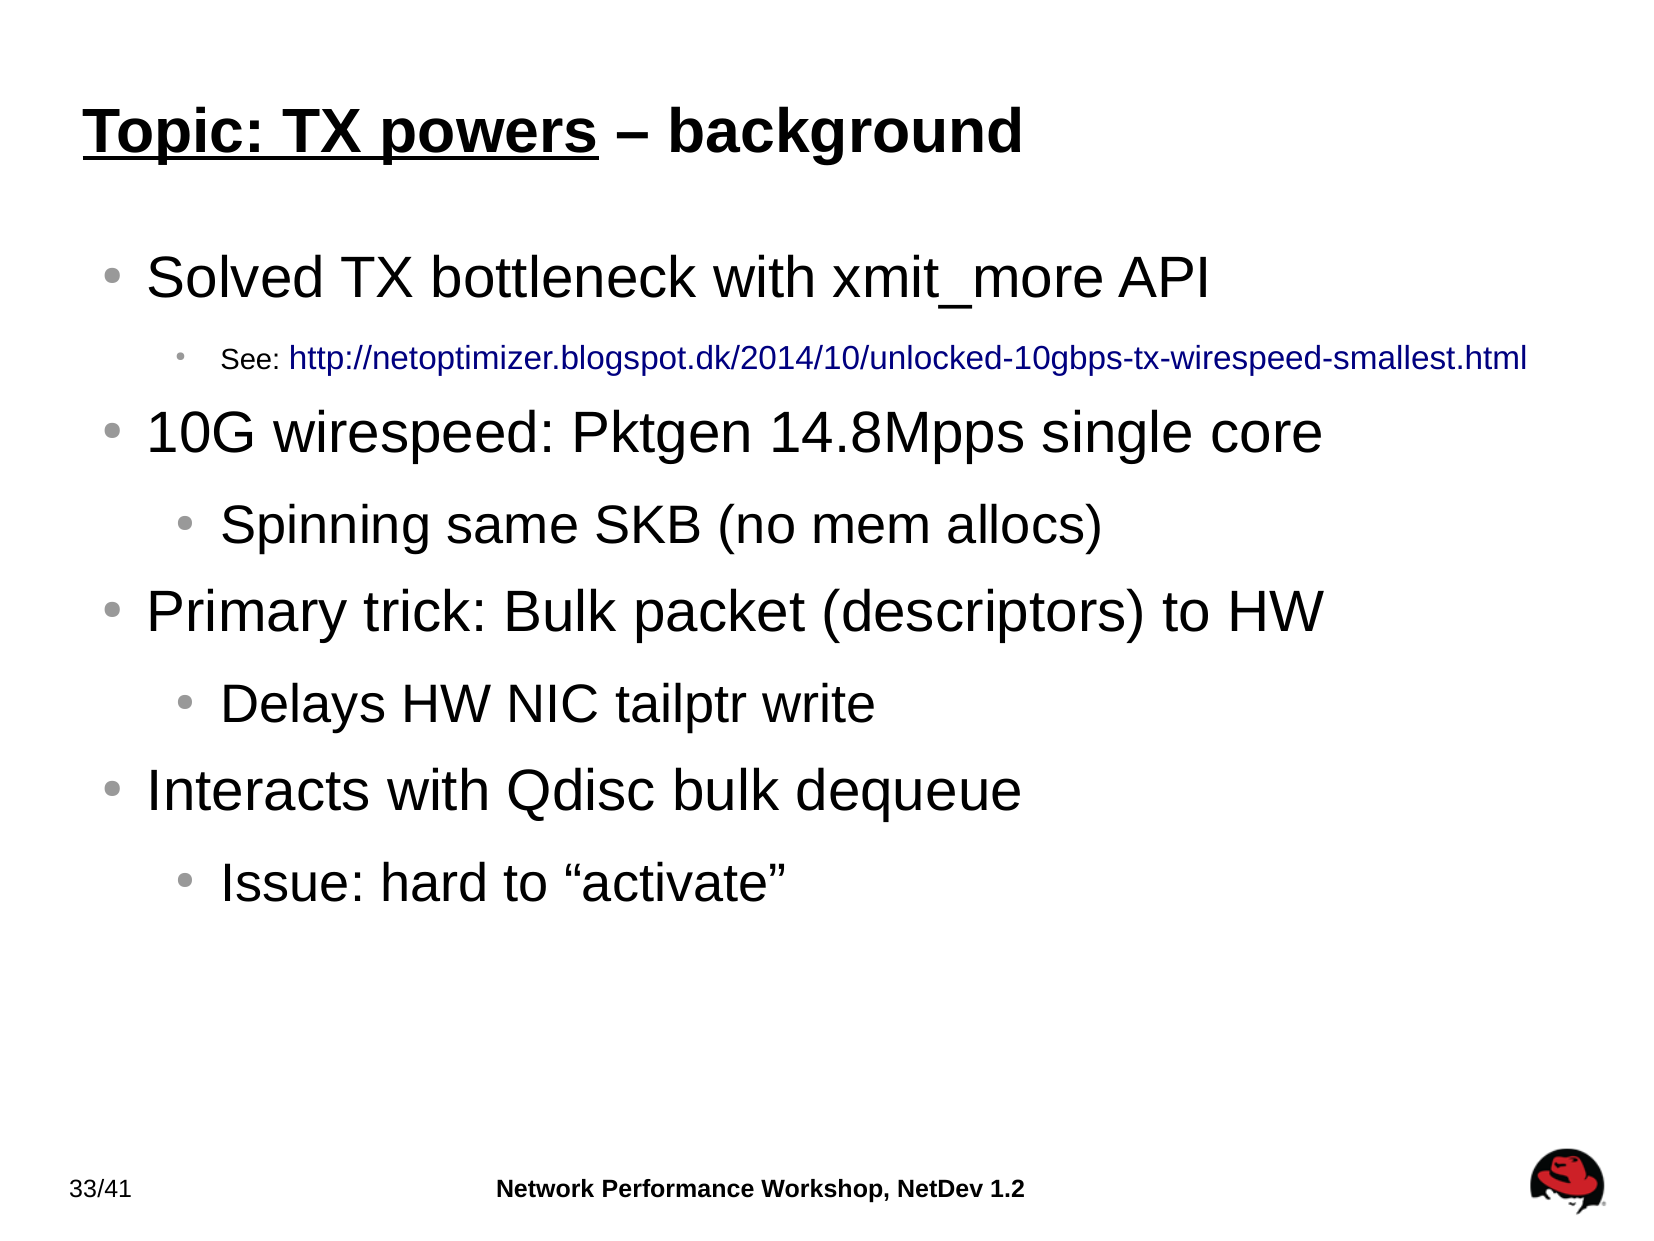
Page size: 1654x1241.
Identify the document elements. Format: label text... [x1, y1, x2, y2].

picture [1529, 1146, 1612, 1224]
text_box [86, 244, 1575, 1039]
title Topic: TX powers – background [82, 37, 1571, 226]
